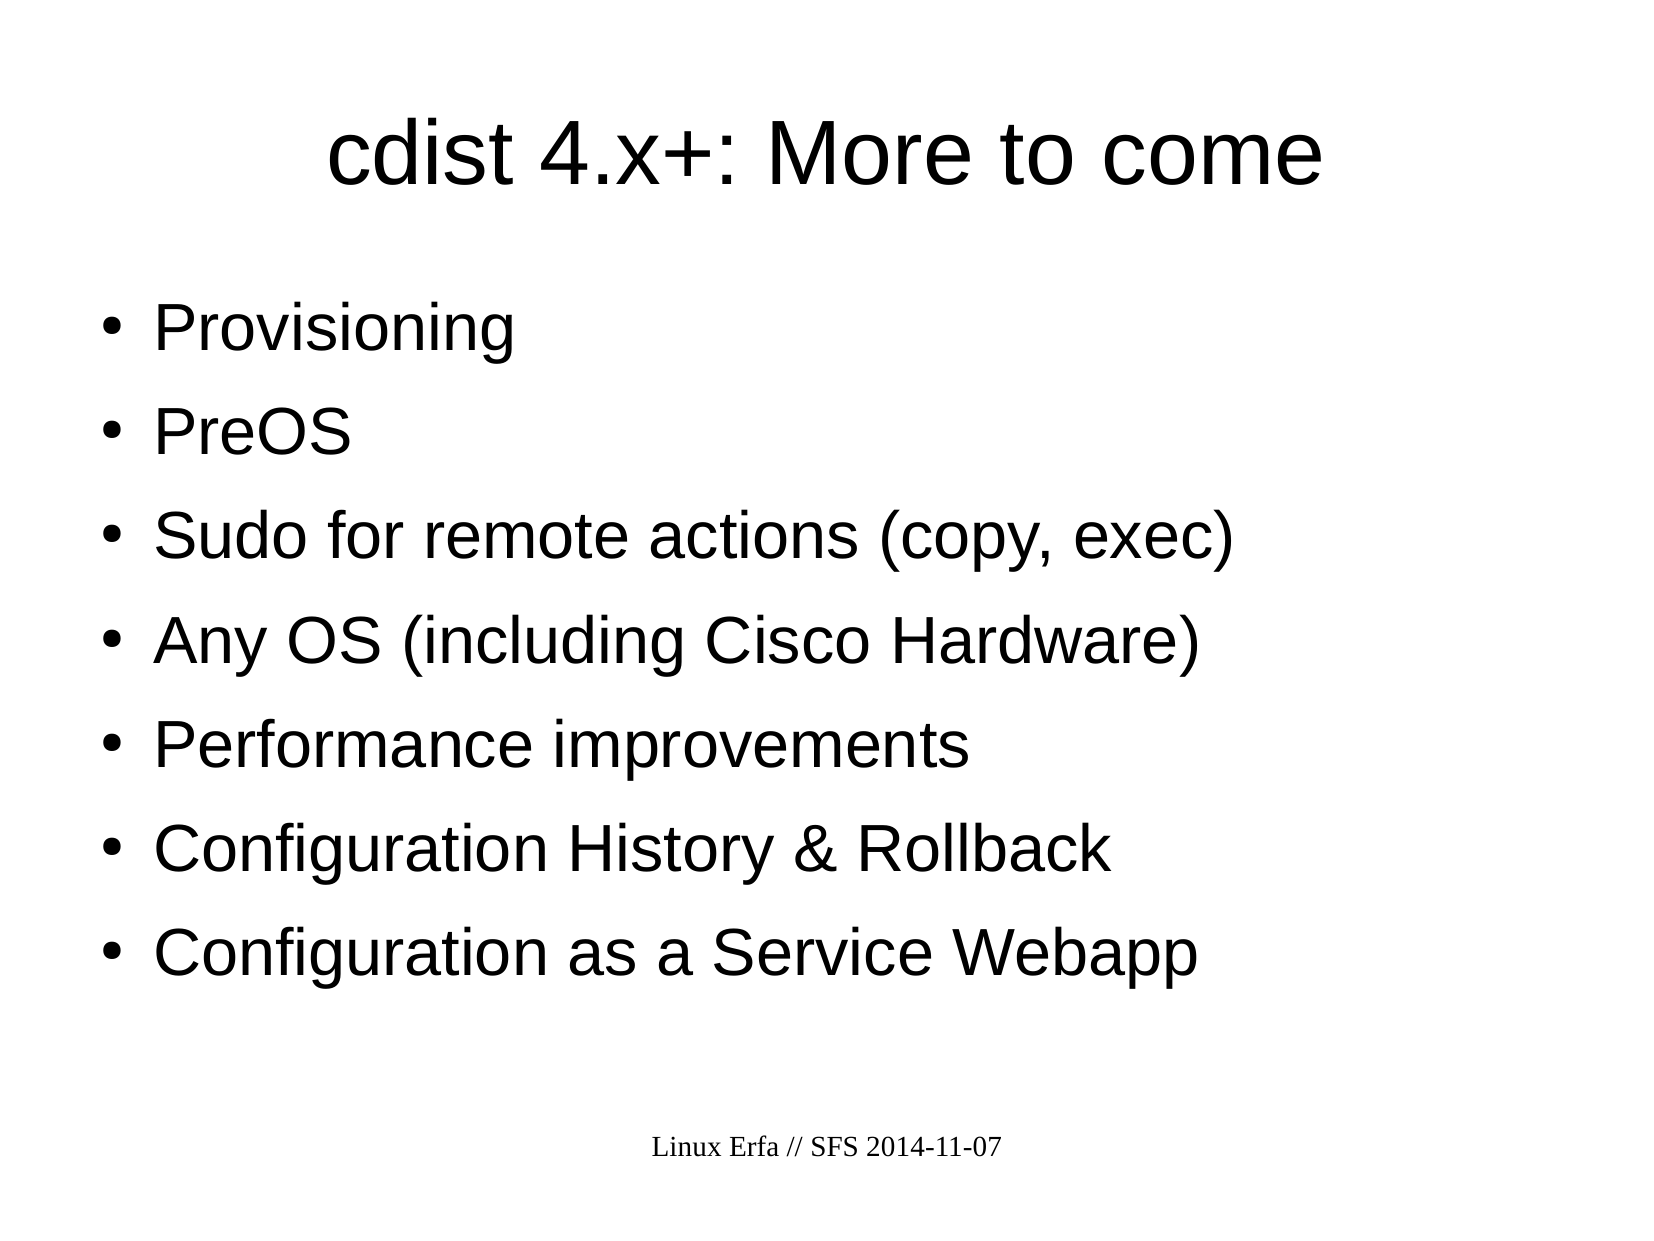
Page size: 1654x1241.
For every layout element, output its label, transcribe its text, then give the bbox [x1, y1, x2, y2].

title cdist 4.x+: More to come [82, 49, 1571, 257]
list Provisioning PreOS Sudo for remote actions (copy, exec) Any OS (including Cisco Hardware) Performance improvements Configuration History & Rollback Configuration as a Service Webapp [82, 290, 1538, 1010]
